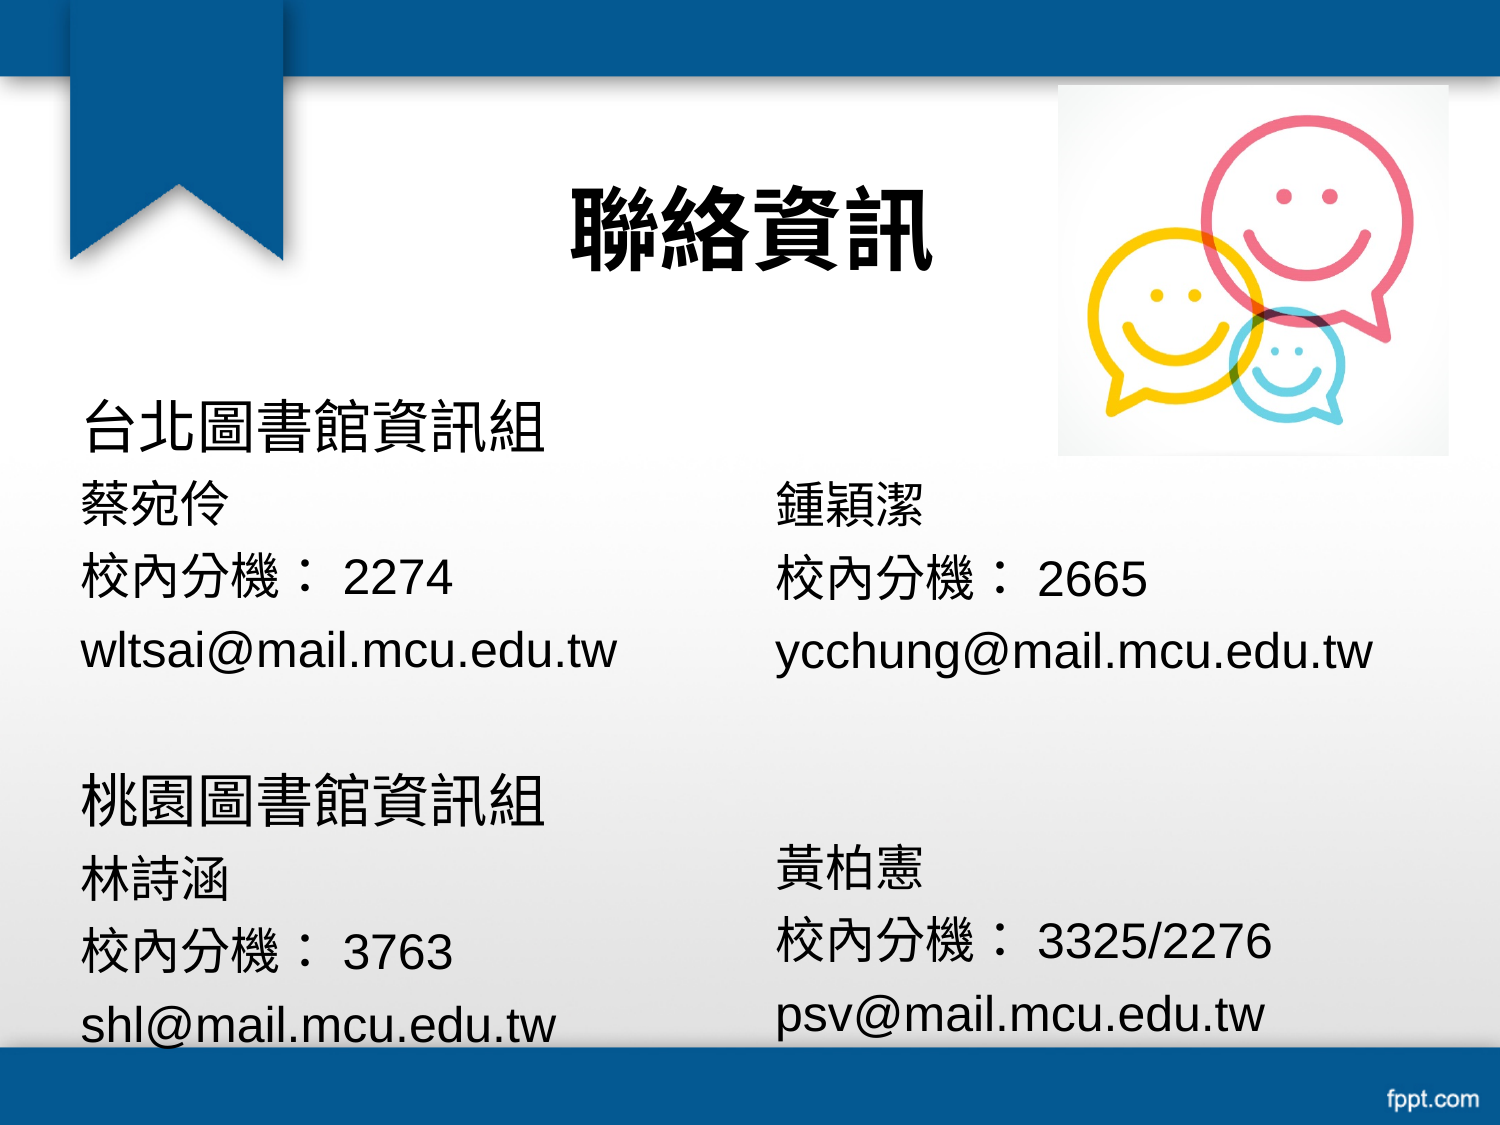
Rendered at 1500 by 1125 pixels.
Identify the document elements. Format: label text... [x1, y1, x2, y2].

picture [1058, 85, 1449, 456]
title 聯絡資訊 [76, 101, 1058, 290]
list 台北圖書館資訊組 蔡宛伶 校內分機：2274 wltsai@mail.mcu.edu.tw 桃園圖書館資訊組 林詩涵 校內分機：3763 shl@mail.mcu.edu.tw [65, 382, 751, 1125]
list 鍾穎潔 校內分機：2665 ycchung@mail.mcu.edu.tw 黃柏憲 校內分機：3325/2276 psv@mail.mcu.edu.tw [760, 383, 1423, 1125]
